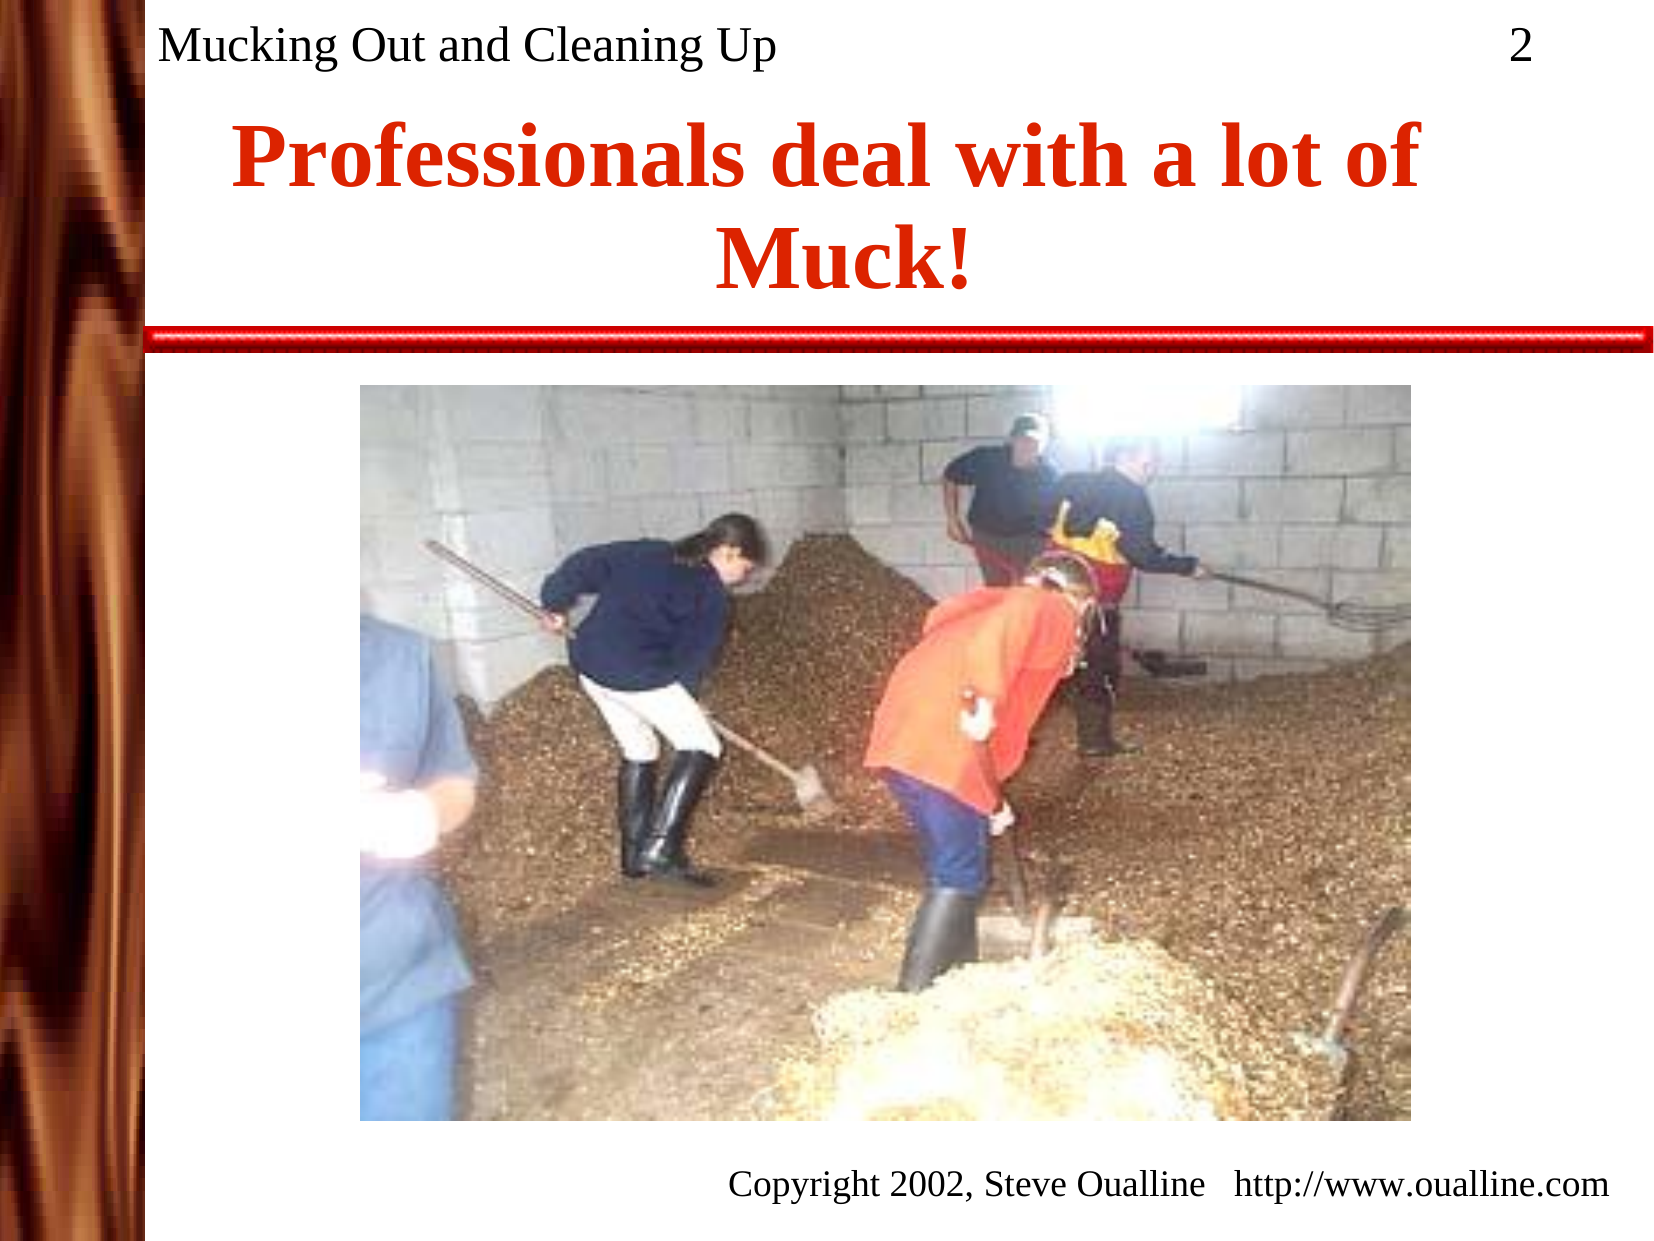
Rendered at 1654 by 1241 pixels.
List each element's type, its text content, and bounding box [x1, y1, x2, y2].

picture [0, 0, 1654, 1241]
title Professionals deal with a lot of Muck! [121, 100, 1534, 313]
picture [360, 385, 1411, 1121]
